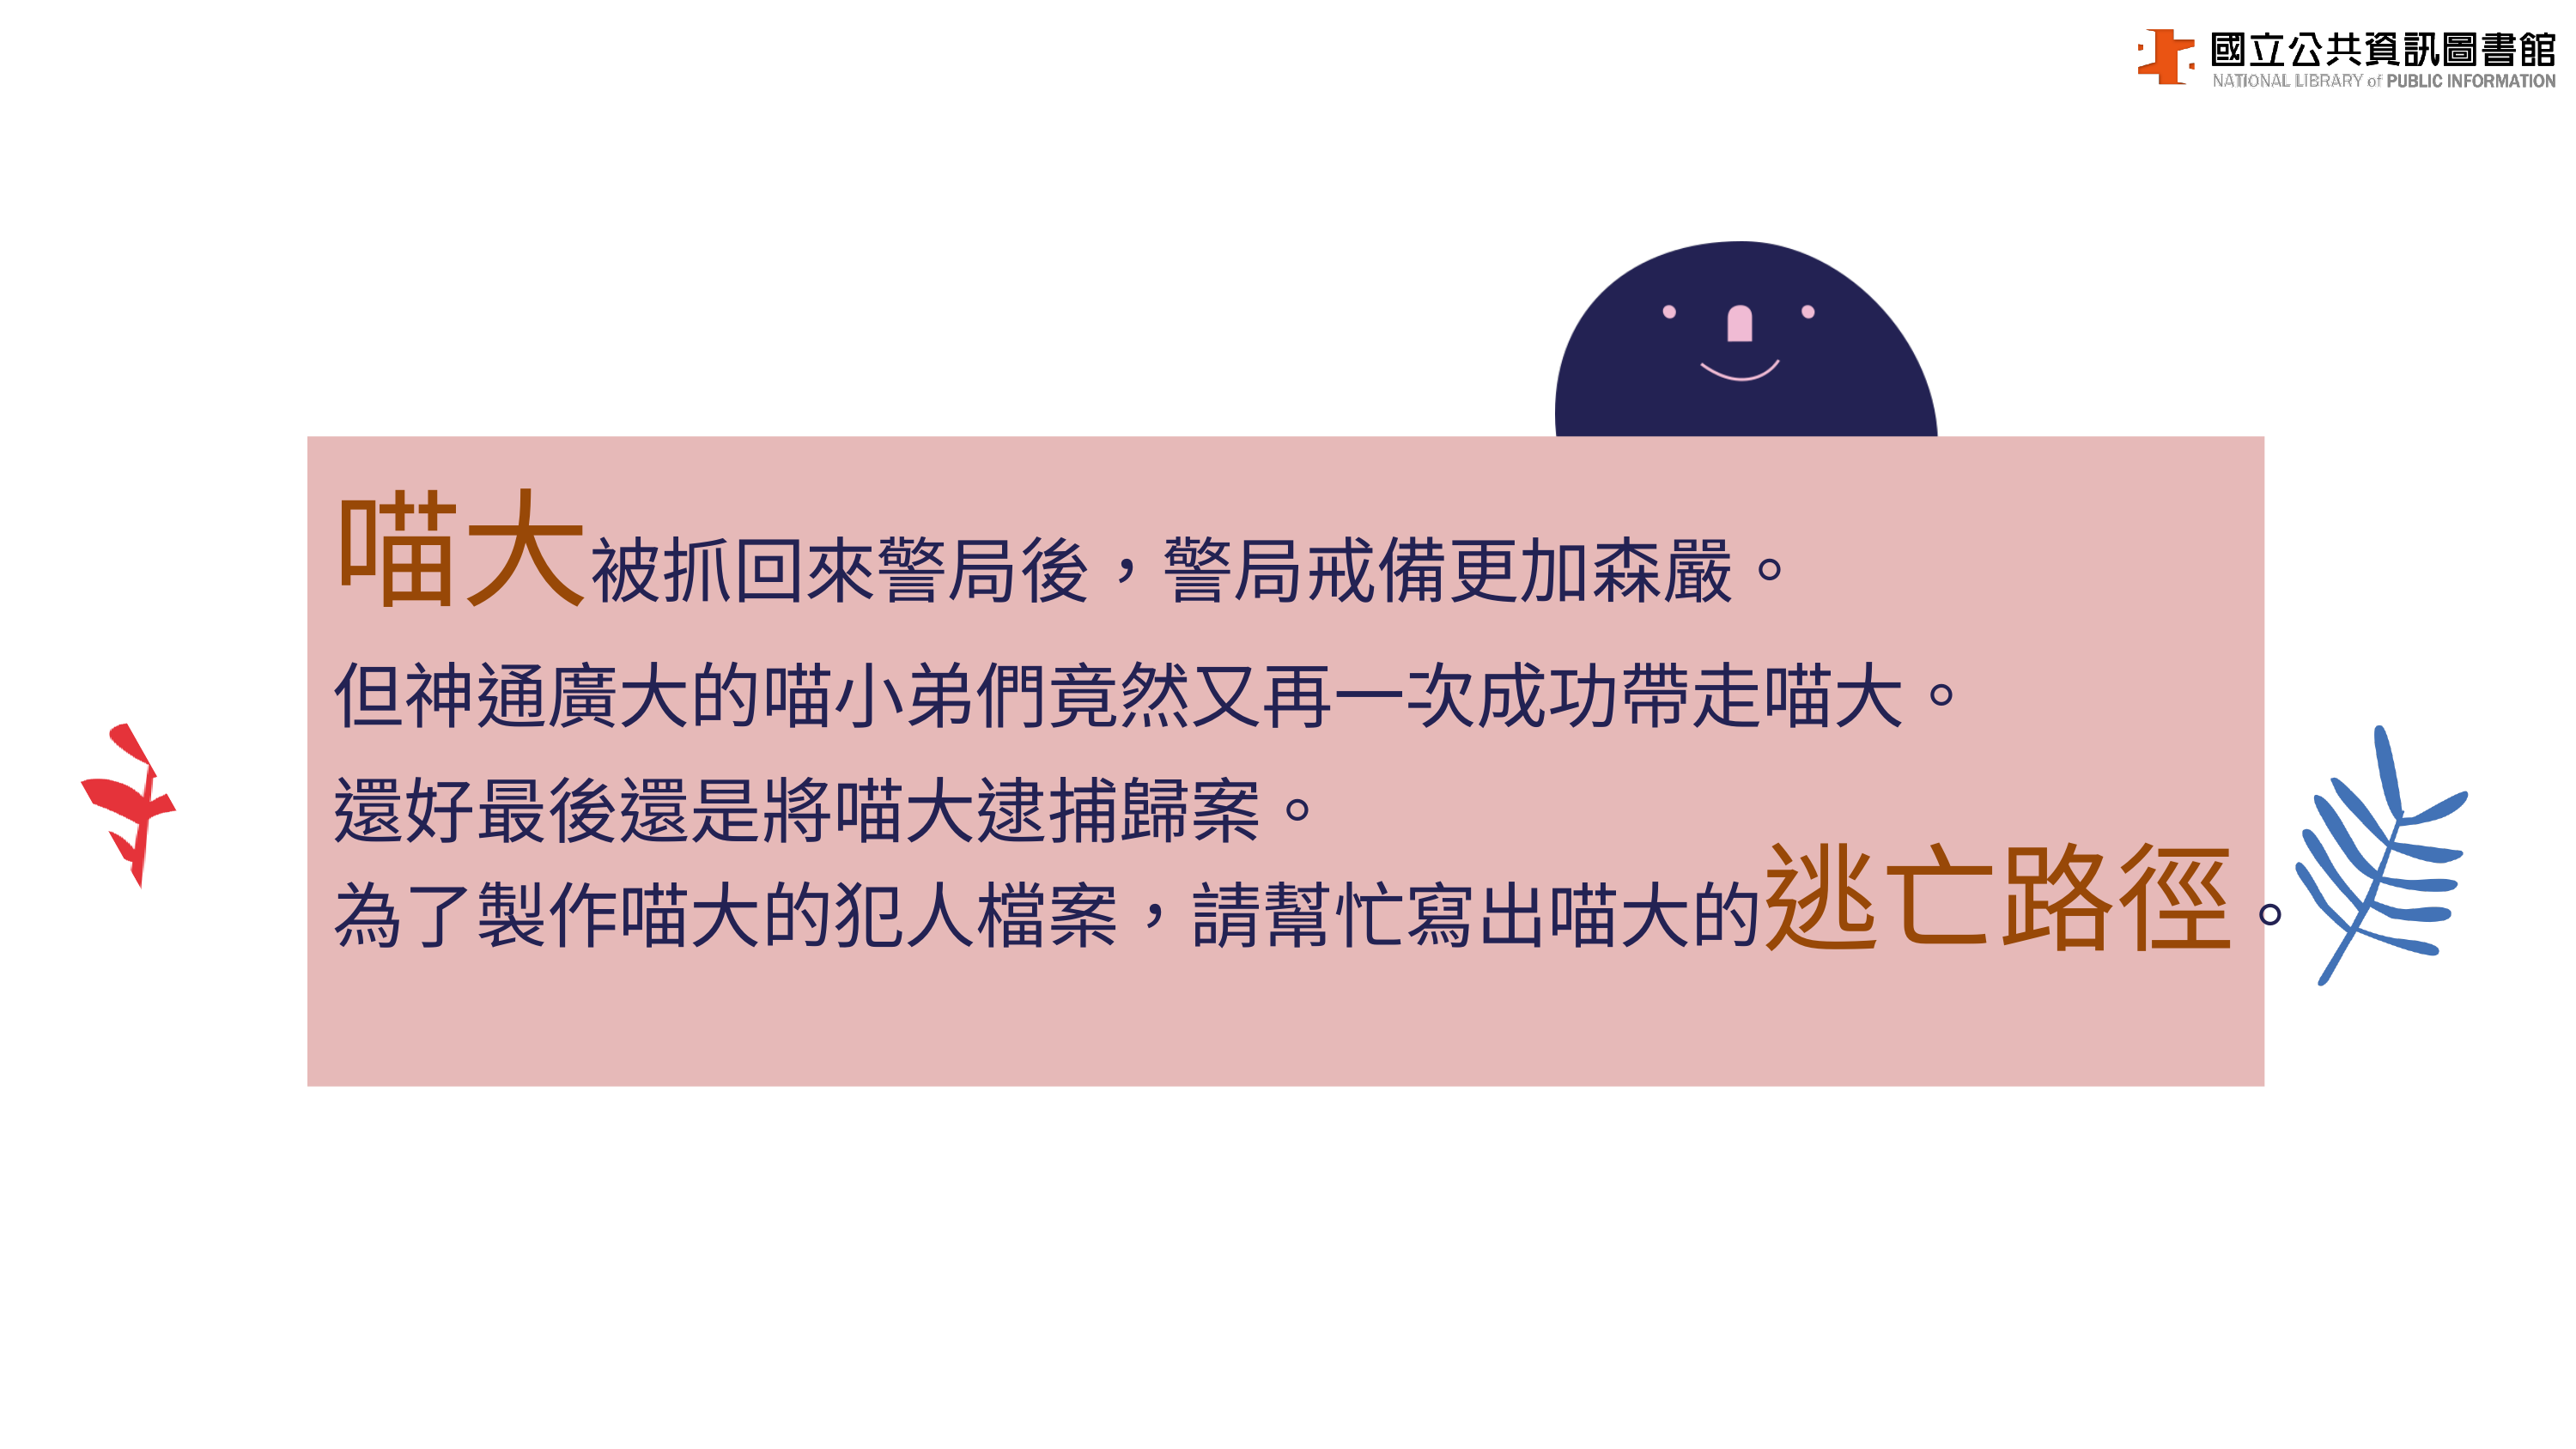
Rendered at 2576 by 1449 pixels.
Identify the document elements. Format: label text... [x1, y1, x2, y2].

text_box [64, 720, 225, 931]
text_box 喵大被抓回來警局後，警局戒備更加森嚴。 但神通廣大的喵小弟們竟然又再一次成功帶走喵大。 還好最後還是將喵大逮捕歸案。 為了製作喵大的犯人檔案，請幫忙寫出喵大的逃亡路徑。 [307, 436, 2265, 1087]
text_box [1555, 241, 1947, 436]
text_box [2290, 724, 2470, 988]
